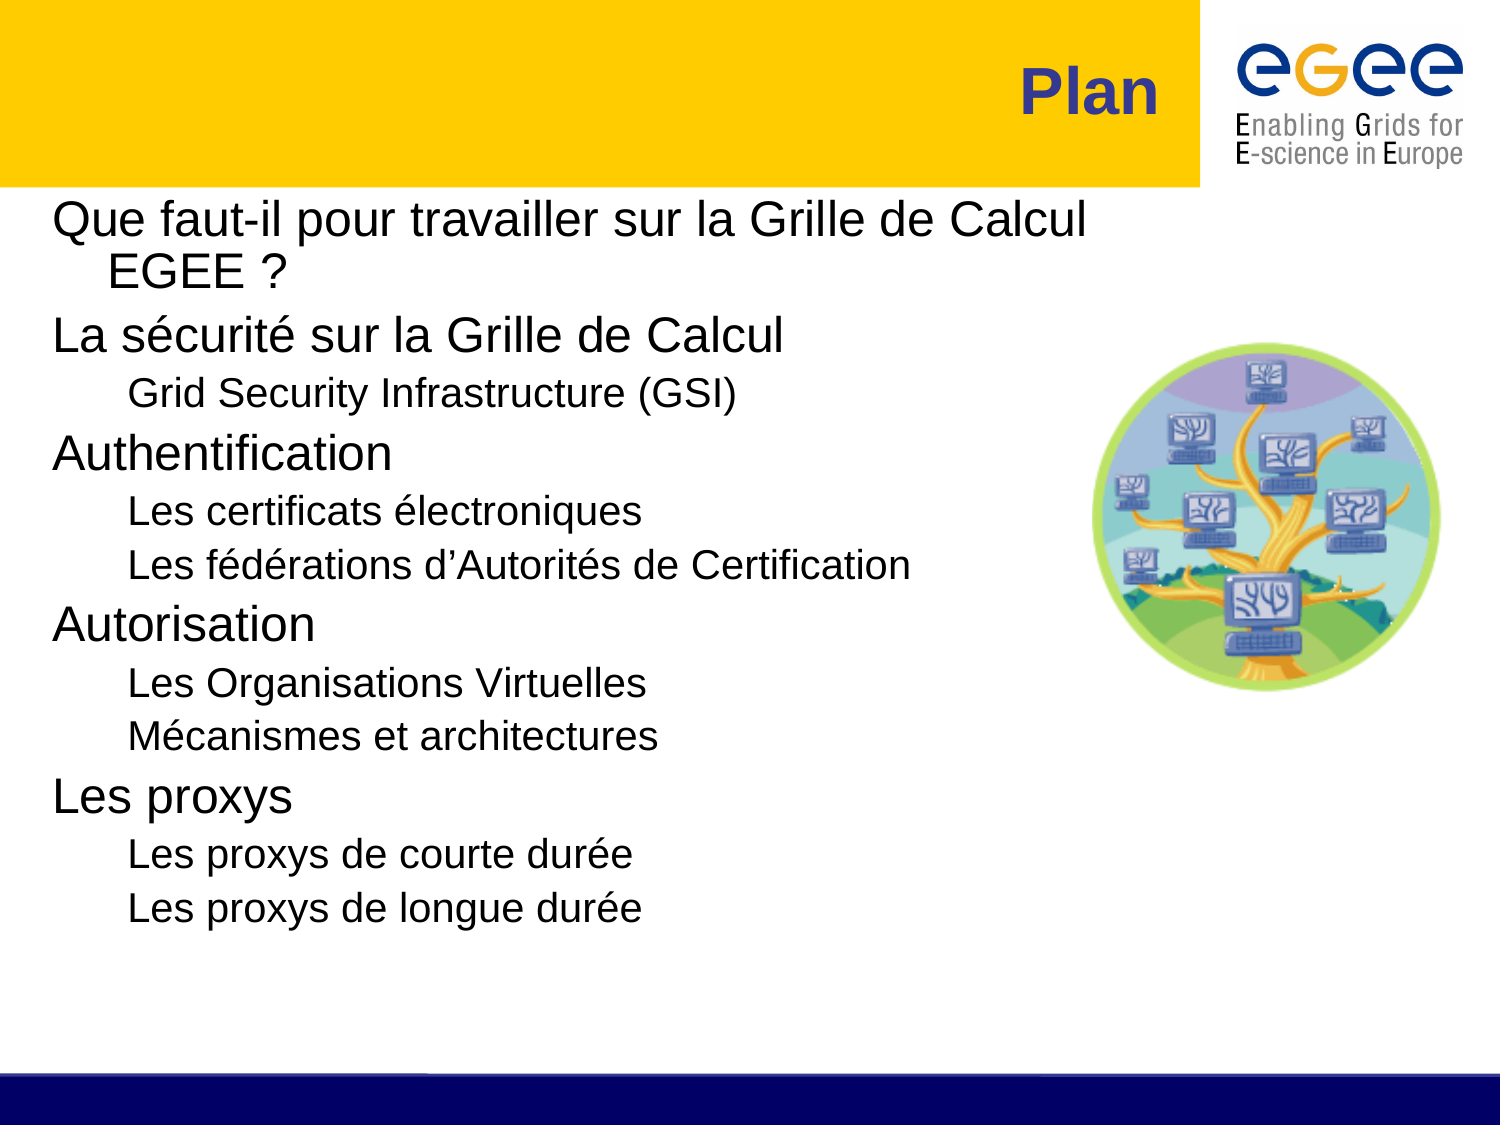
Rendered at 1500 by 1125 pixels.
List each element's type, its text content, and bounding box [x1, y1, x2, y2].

picture [1237, 24, 1463, 169]
picture [1092, 326, 1449, 709]
title Plan [12, 35, 1175, 152]
list Que faut-il pour travailler sur la Grille de Calcul EGEE ? La sécurité sur la Grille de Calcul Grid Security Infrastructure (GSI) Authentification Les certificats électroniques Les fédérations d’Autorités de Certification Autorisation Les Organisations Virtuelles Mécanismes et architectures Les proxys Les proxys de courte durée Les proxys de longue durée [37, 187, 1293, 1125]
